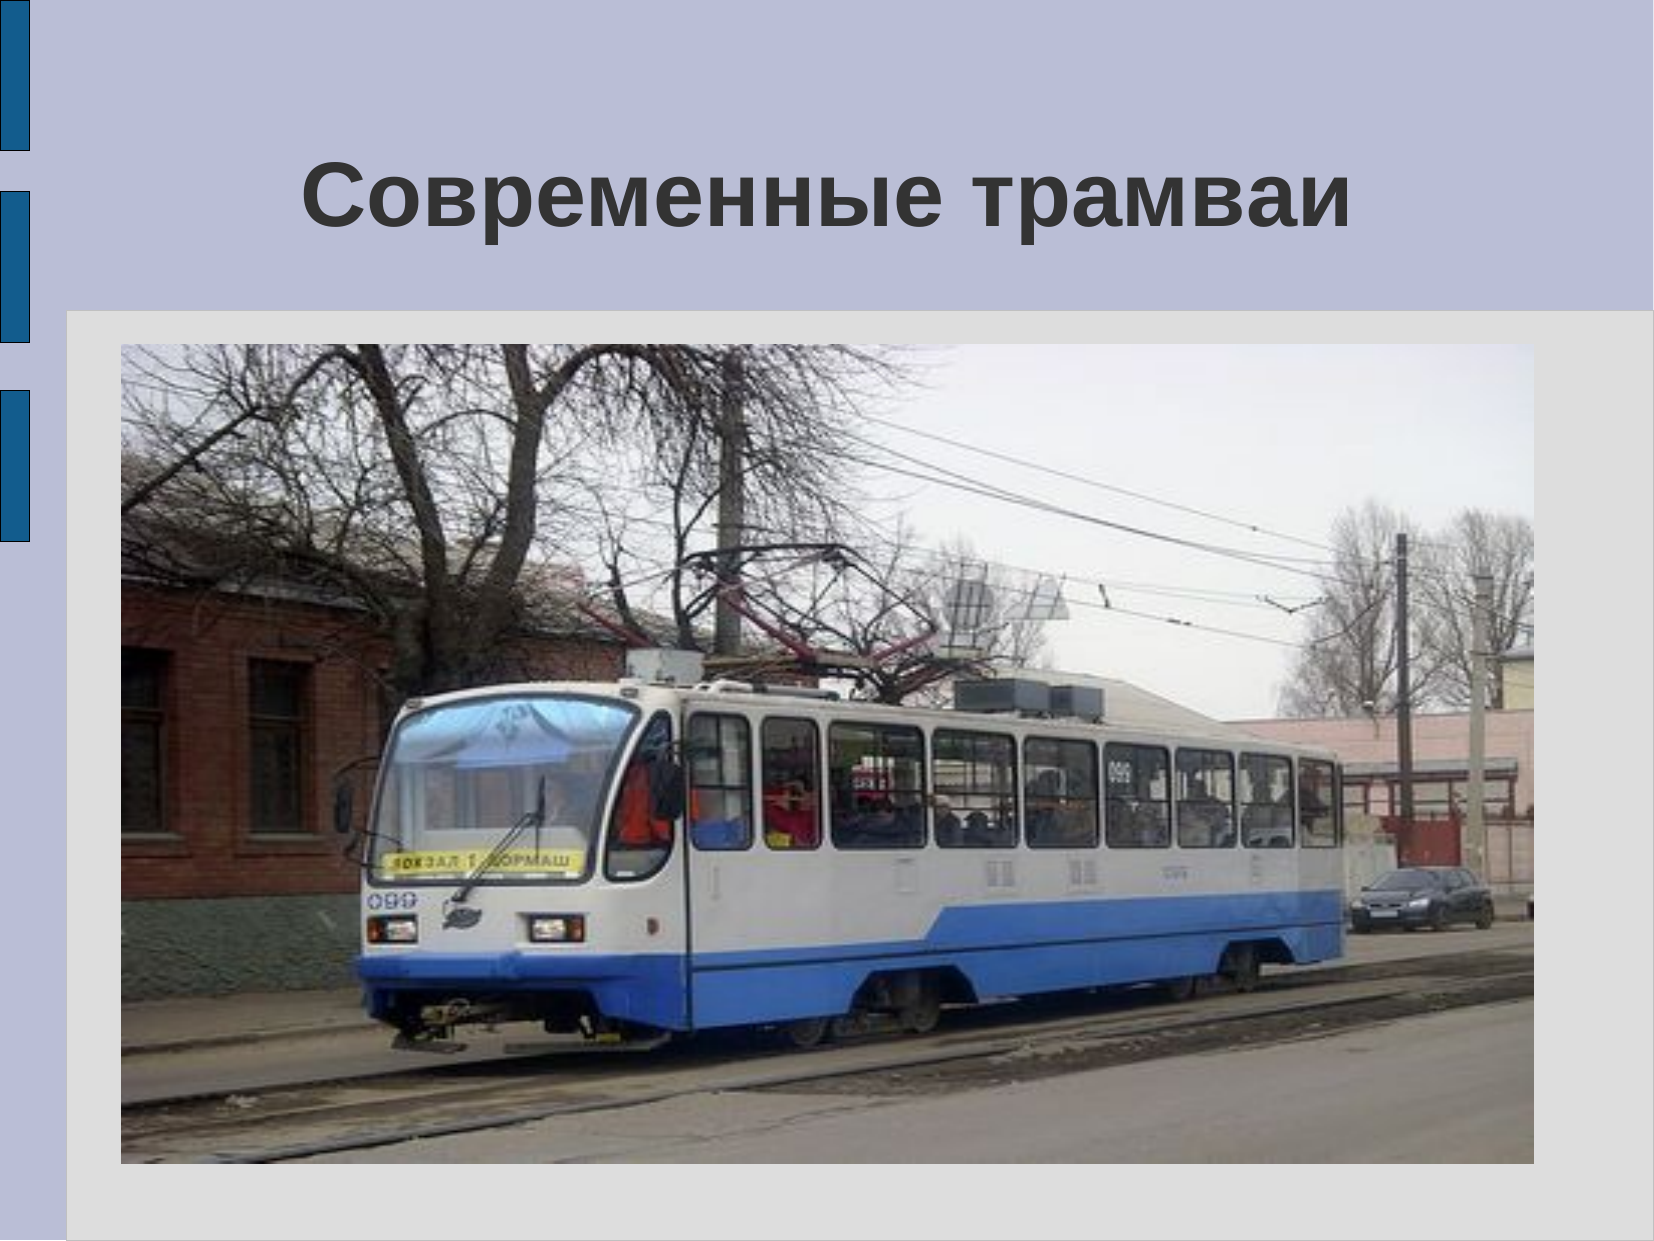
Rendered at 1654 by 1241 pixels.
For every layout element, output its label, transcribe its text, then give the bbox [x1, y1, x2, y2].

picture [121, 344, 1534, 1164]
title Современные трамваи [121, 91, 1534, 299]
